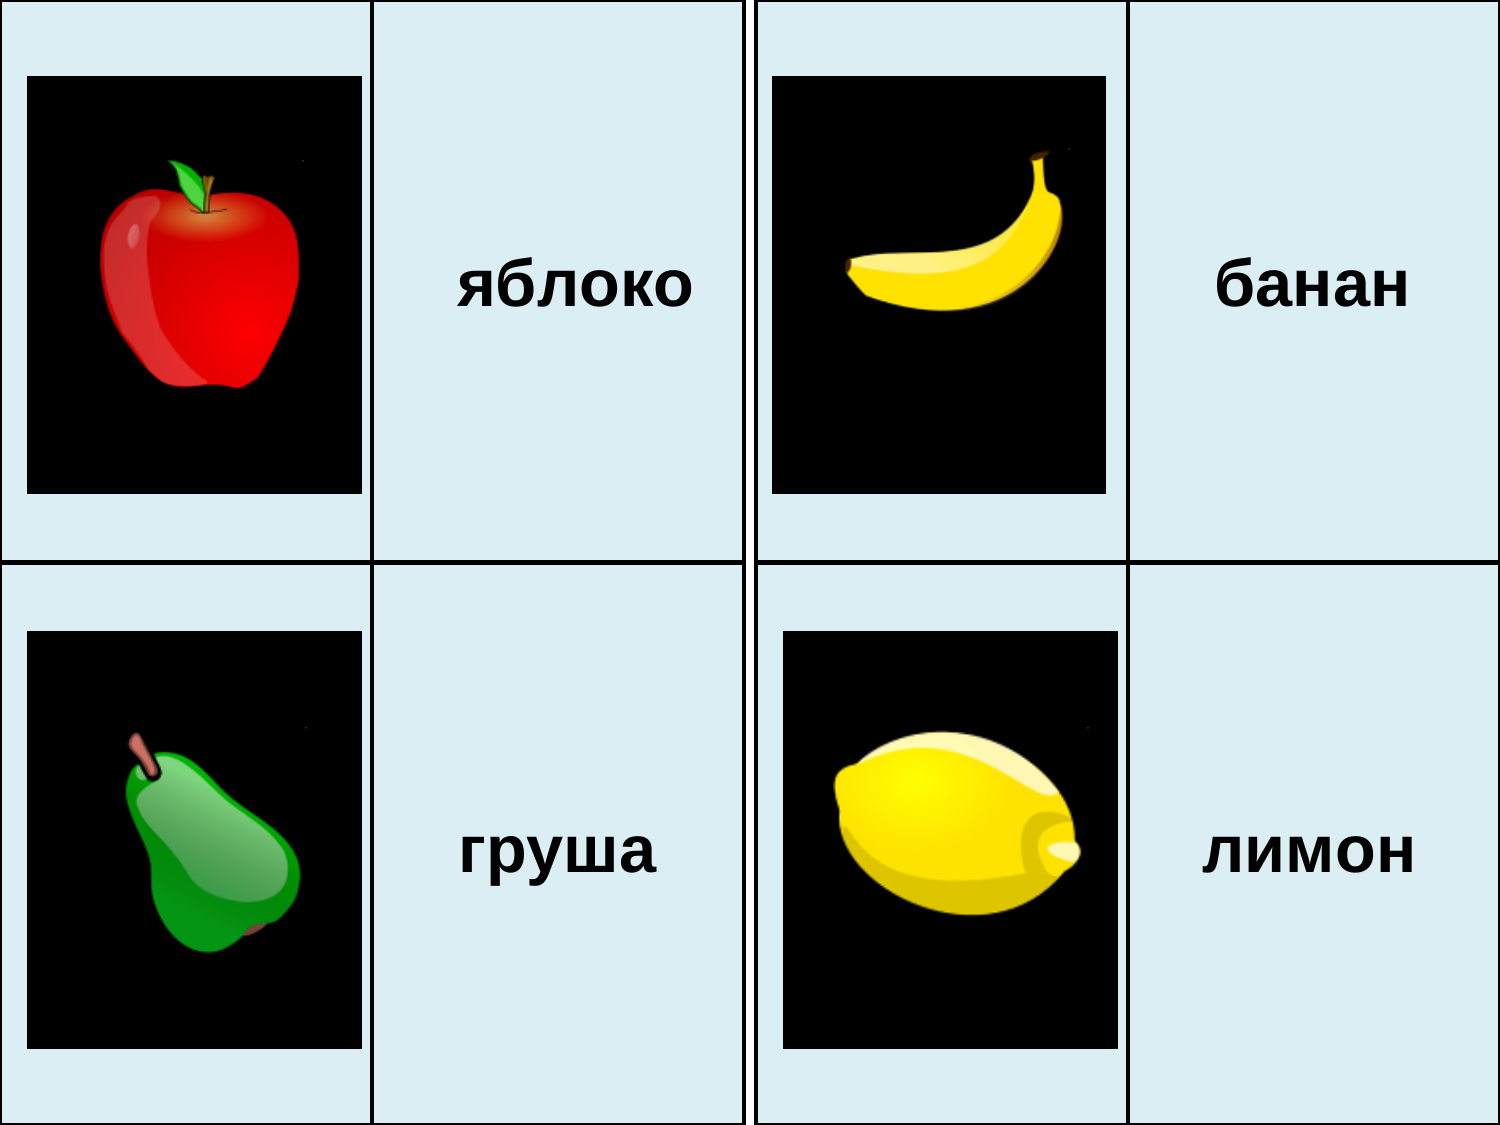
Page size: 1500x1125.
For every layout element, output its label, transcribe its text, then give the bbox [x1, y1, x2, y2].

text_box лимон [1187, 798, 1450, 895]
picture [832, 727, 1089, 921]
text_box груша [443, 798, 691, 895]
picture [844, 148, 1070, 316]
text_box яблоко [442, 231, 710, 328]
text_box [0, 0, 745, 1125]
text_box банан [1200, 231, 1426, 328]
picture [100, 160, 304, 391]
picture [123, 727, 307, 958]
text_box [755, 0, 1500, 1125]
